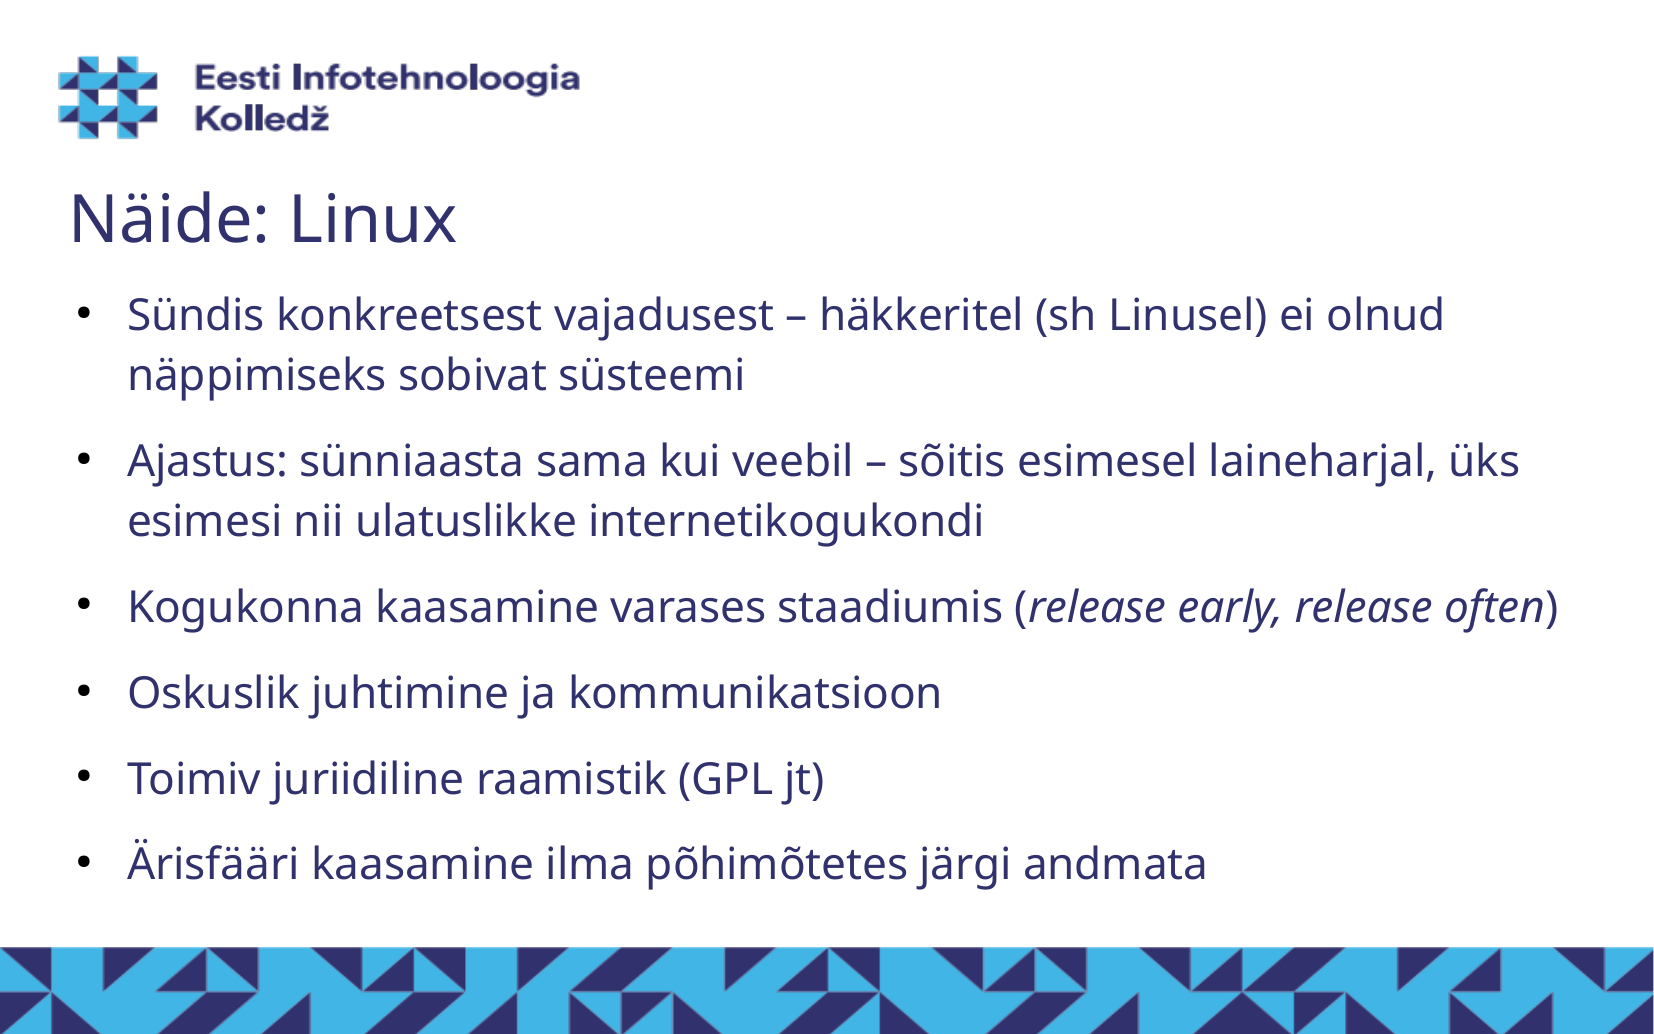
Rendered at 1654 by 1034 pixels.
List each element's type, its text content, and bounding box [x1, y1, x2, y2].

list Sündis konkreetsest vajadusest – häkkeritel (sh Linusel) ei olnud näppimiseks sobivat süsteemi Ajastus: sünniaasta sama kui veebil – sõitis esimesel laineharjal, üks esimesi nii ulatuslikke internetikogukondi Kogukonna kaasamine varases staadiumis (release early, release often) Oskuslik juhtimine ja kommunikatsioon Toimiv juriidiline raamistik (GPL jt) Ärisfääri kaasamine ilma põhimõtetes järgi andmata [59, 283, 1595, 936]
title Näide: Linux [68, 147, 1536, 283]
